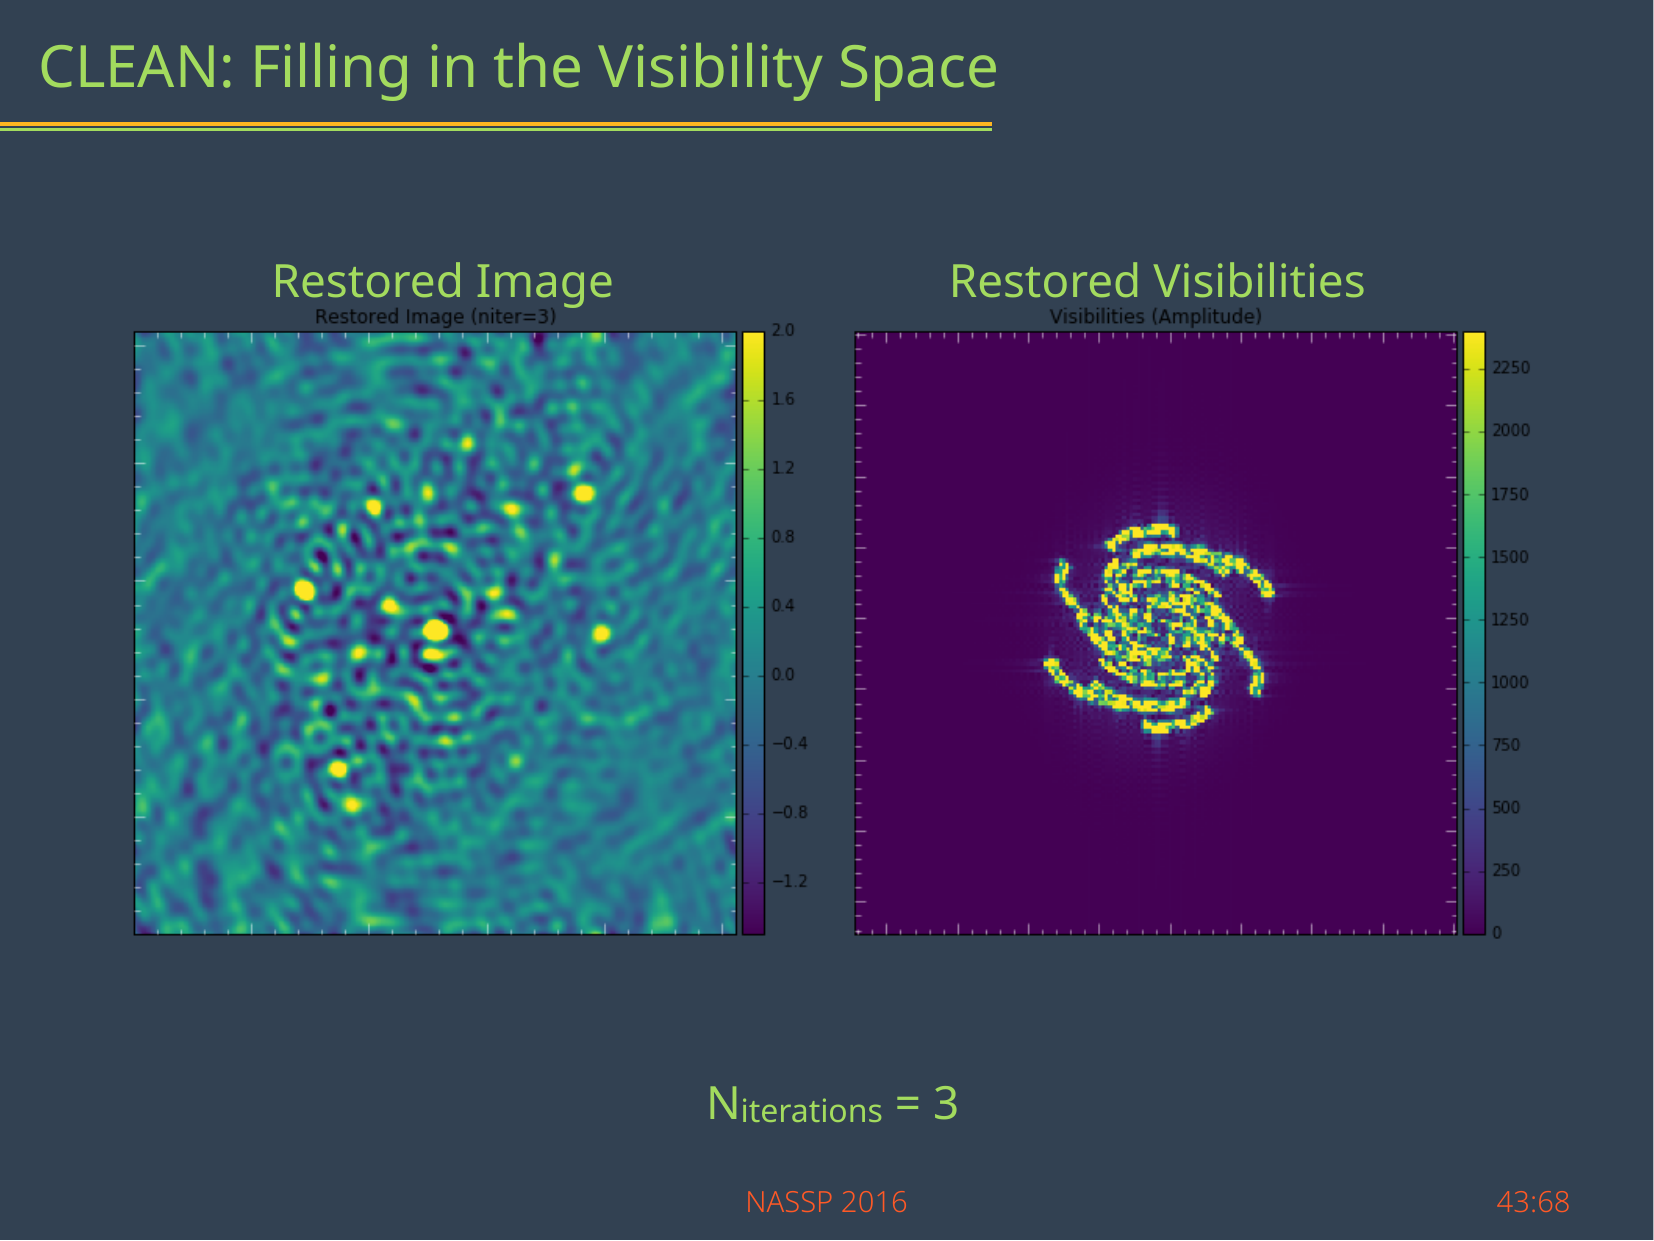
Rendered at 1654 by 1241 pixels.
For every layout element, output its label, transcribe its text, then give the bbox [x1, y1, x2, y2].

text_box CLEAN: Filling in the Visibility Space [23, 17, 1063, 103]
picture [123, 297, 1541, 953]
text_box Niterations = 3 [602, 1062, 1063, 1144]
text_box Restored Visibilities [927, 241, 1388, 297]
text_box Restored Image [212, 241, 674, 297]
